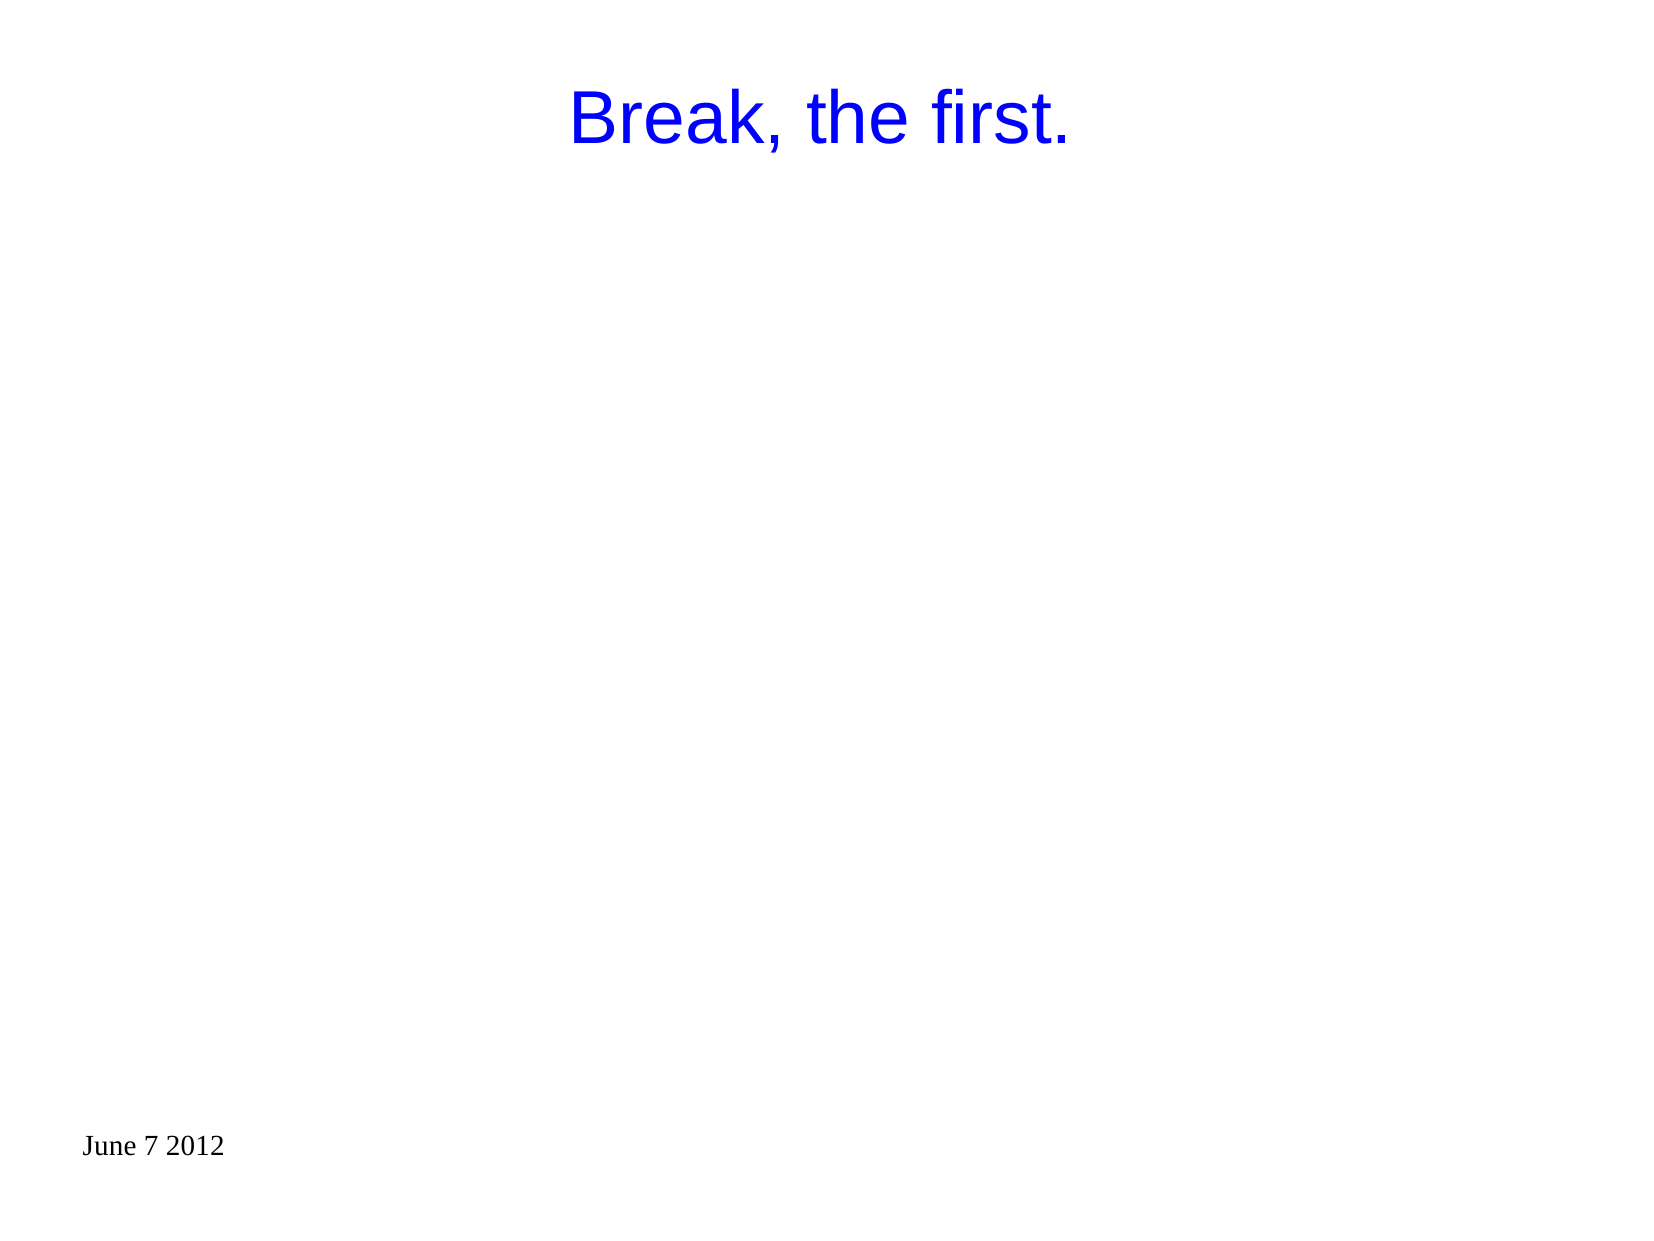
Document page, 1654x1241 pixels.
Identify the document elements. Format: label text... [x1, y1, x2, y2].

title Break, the first. [76, 58, 1565, 178]
